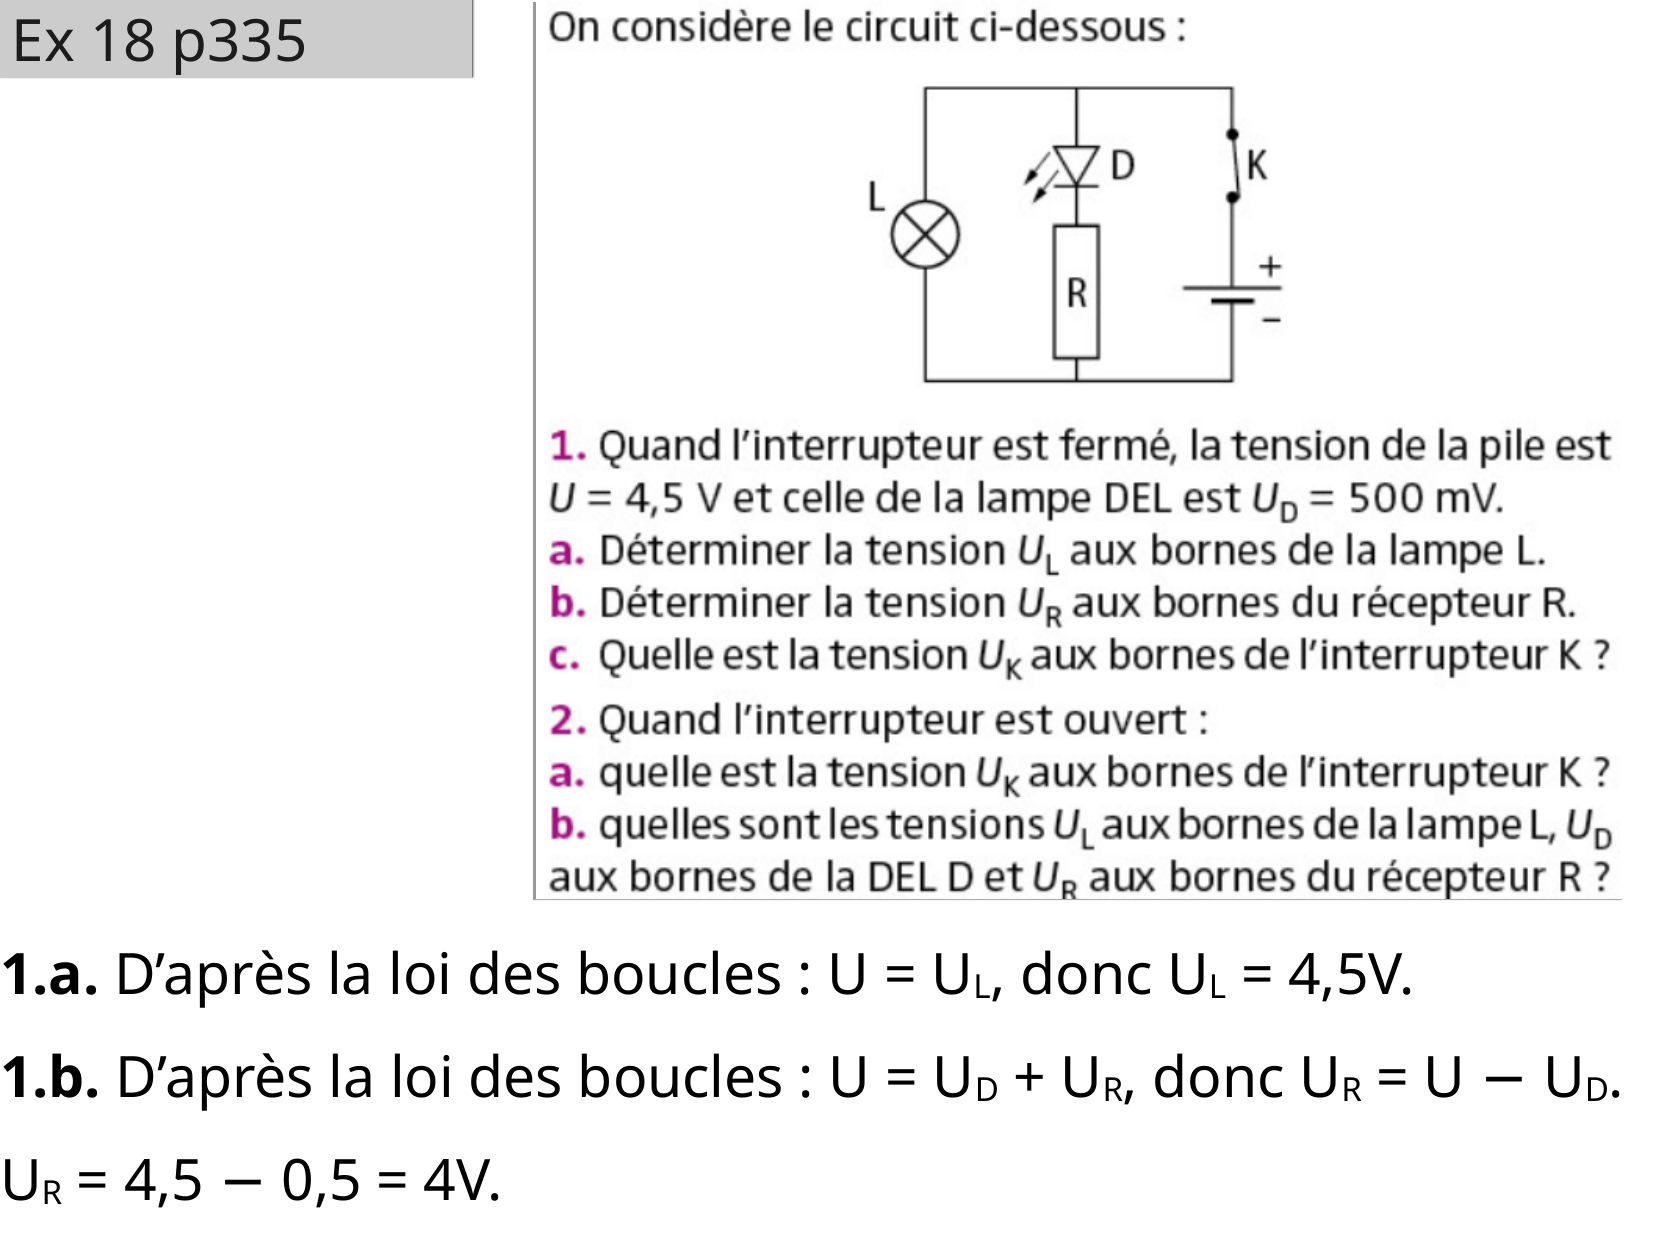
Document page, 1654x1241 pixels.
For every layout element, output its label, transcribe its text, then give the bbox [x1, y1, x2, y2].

list 1.a. D’après la loi des boucles : U = UL, donc UL = 4,5V. 1.b. D’après la loi des boucles : U = UD + UR, donc UR = U − UD. UR = 4,5 − 0,5 = 4V. [0, 78, 1654, 1241]
picture [536, 0, 1625, 899]
title Ex 18 p335 [0, 0, 473, 78]
